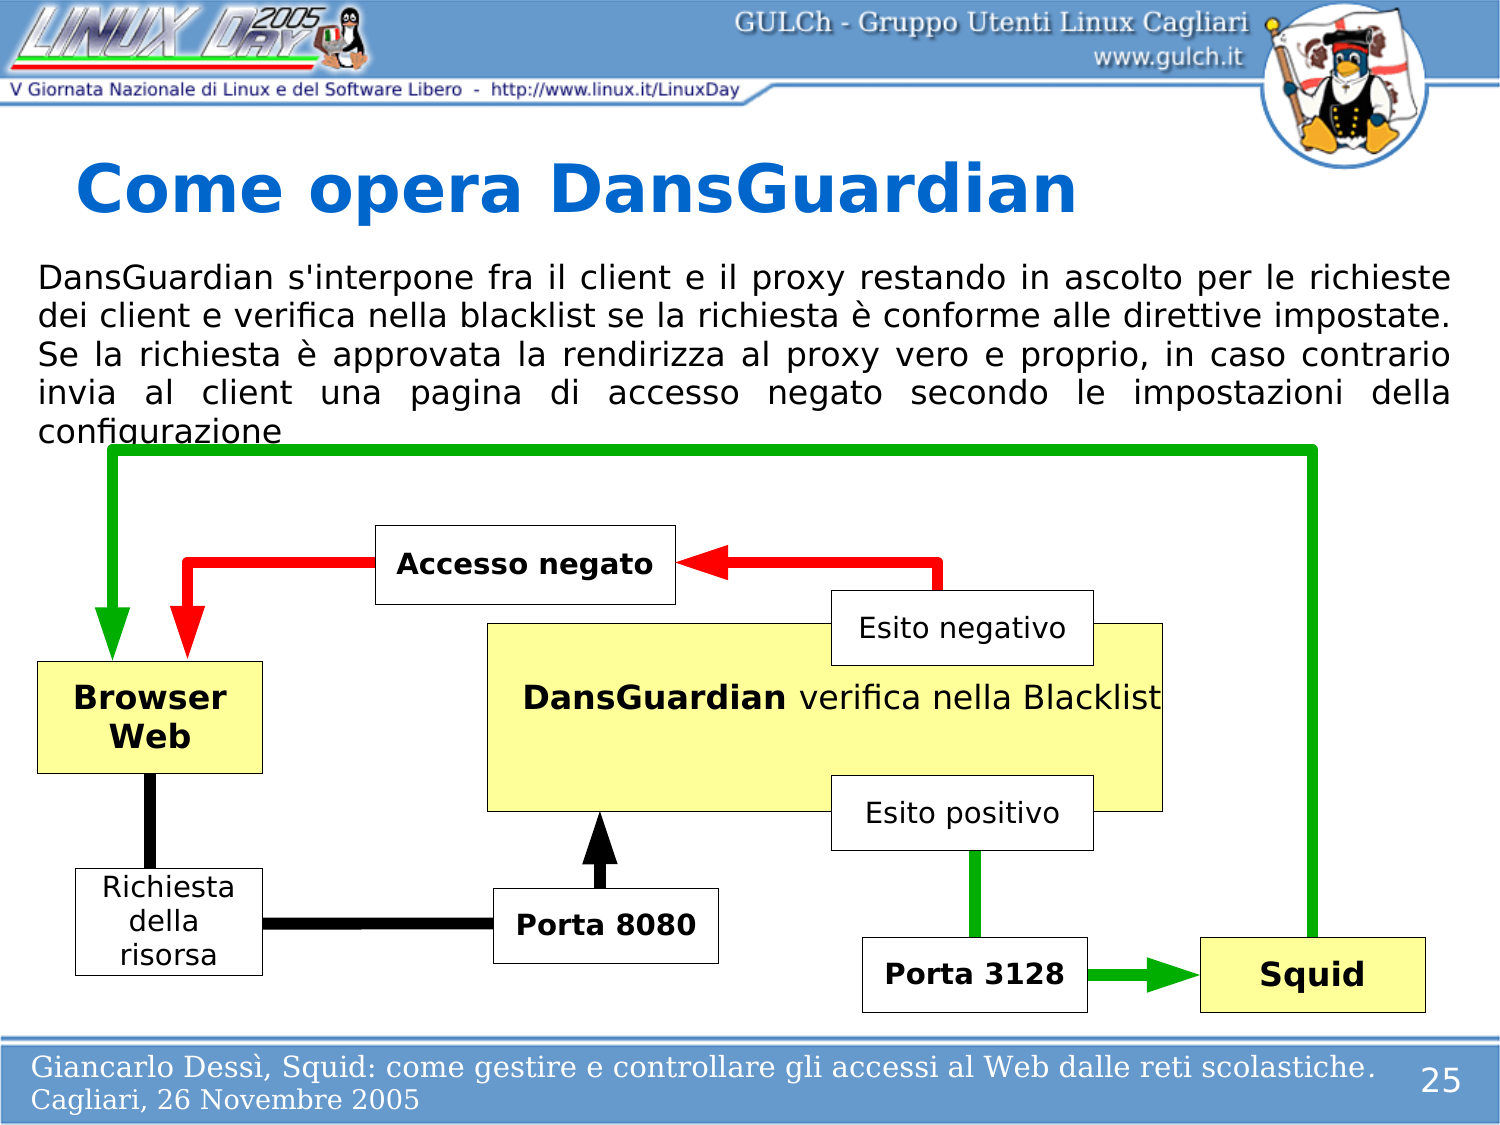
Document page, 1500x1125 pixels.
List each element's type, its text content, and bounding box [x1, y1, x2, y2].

text_box Come opera DansGuardian [75, 150, 1080, 229]
text_box Browser Web [37, 661, 263, 774]
text_box DansGuardian verifica nella Blacklist [487, 623, 1163, 812]
text_box Porta 8080 [493, 888, 719, 964]
text_box Richiesta della risorsa [75, 868, 263, 976]
text_box Accesso negato [375, 525, 676, 605]
text_box Esito positivo [831, 775, 1094, 851]
text_box Porta 3128 [862, 937, 1088, 1013]
text_box DansGuardian s'interpone fra il client e il proxy restando in ascolto per le richieste dei client e verifica nella blacklist se la richiesta è conforme alle direttive impostate. Se la richiesta è approvata la rendirizza al proxy vero e proprio, in caso contrario invia al client una pagina di accesso negato secondo le impostazioni della configurazione [37, 258, 1463, 413]
picture [0, 0, 1500, 1125]
text_box Esito negativo [831, 590, 1094, 666]
text_box Squid [1200, 937, 1426, 1013]
